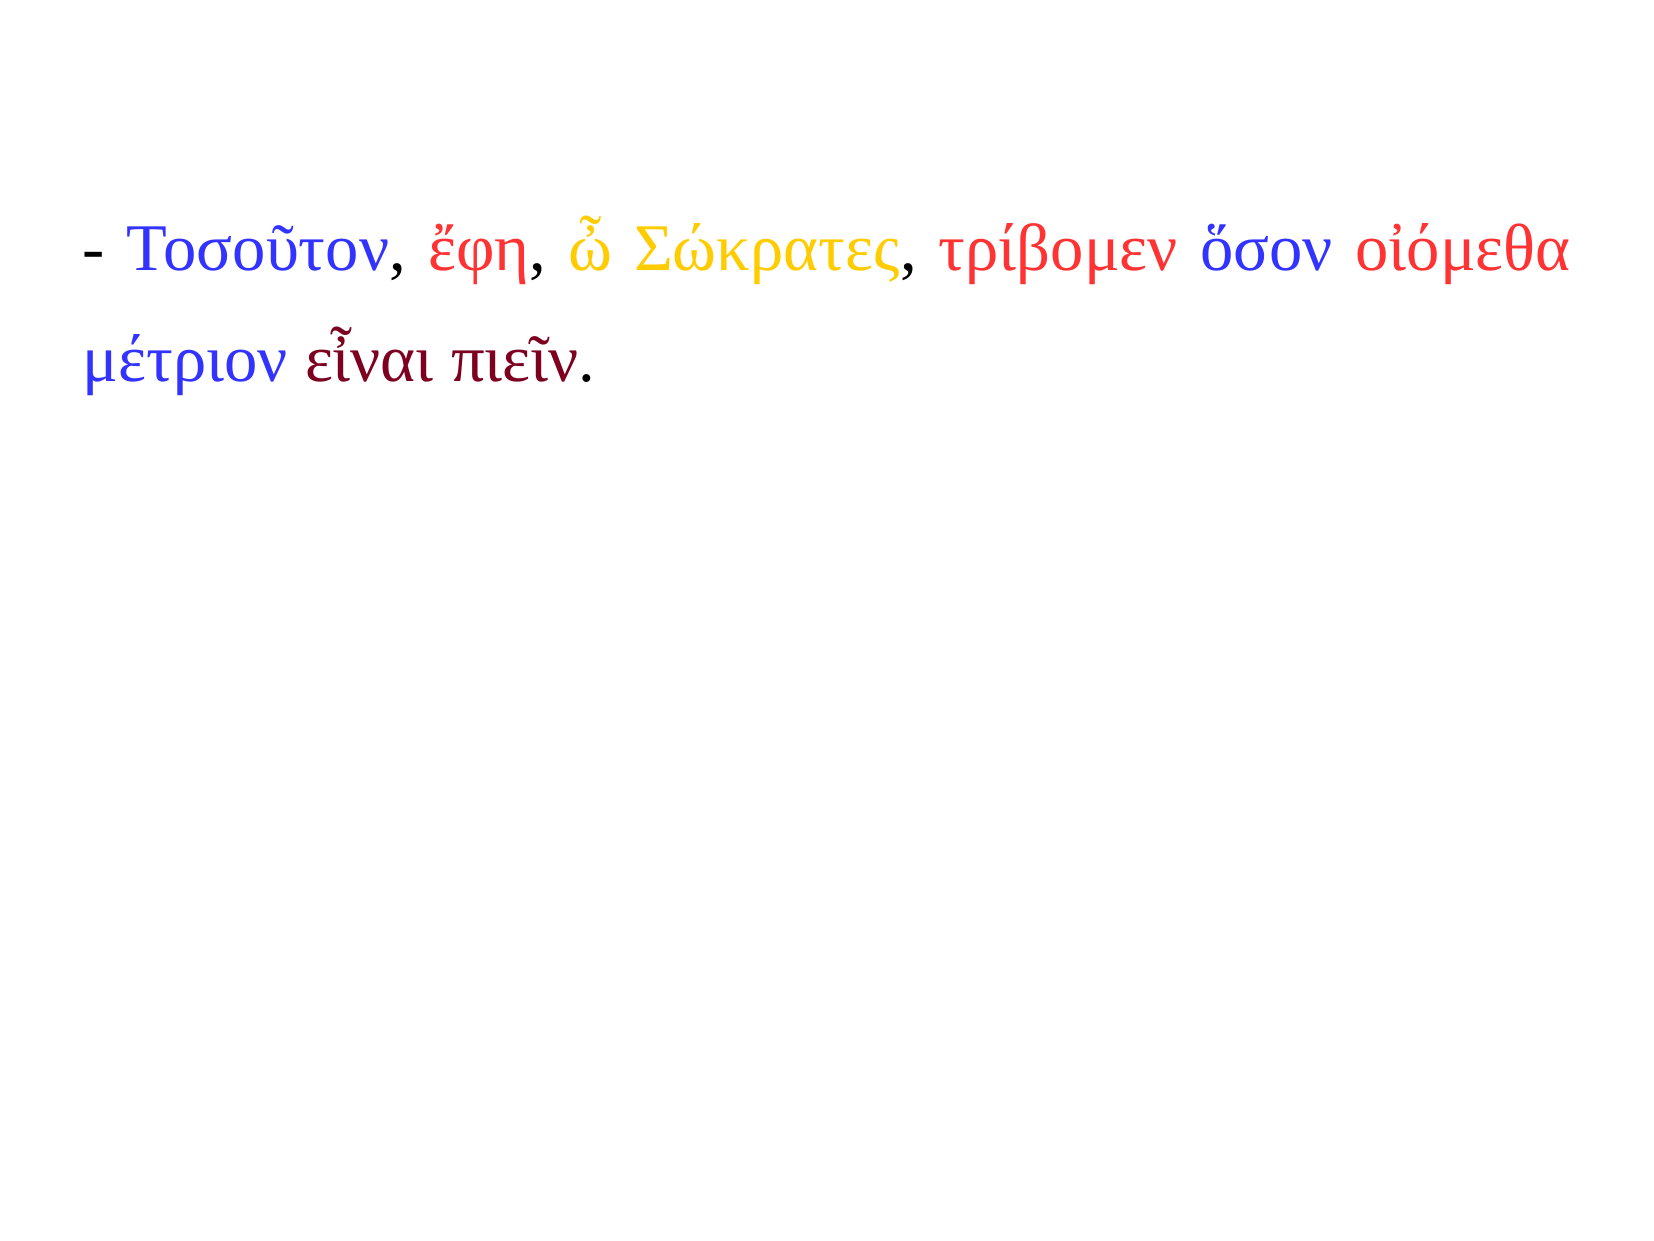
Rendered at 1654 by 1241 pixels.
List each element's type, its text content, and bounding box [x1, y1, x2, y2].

title - Τοσοῦτον, ἔφη, ὦ Σώκρατες, τρίβομεν ὅσον οἰόμεθα μέτριον εἶναι πιεῖν. [82, 49, 1571, 520]
